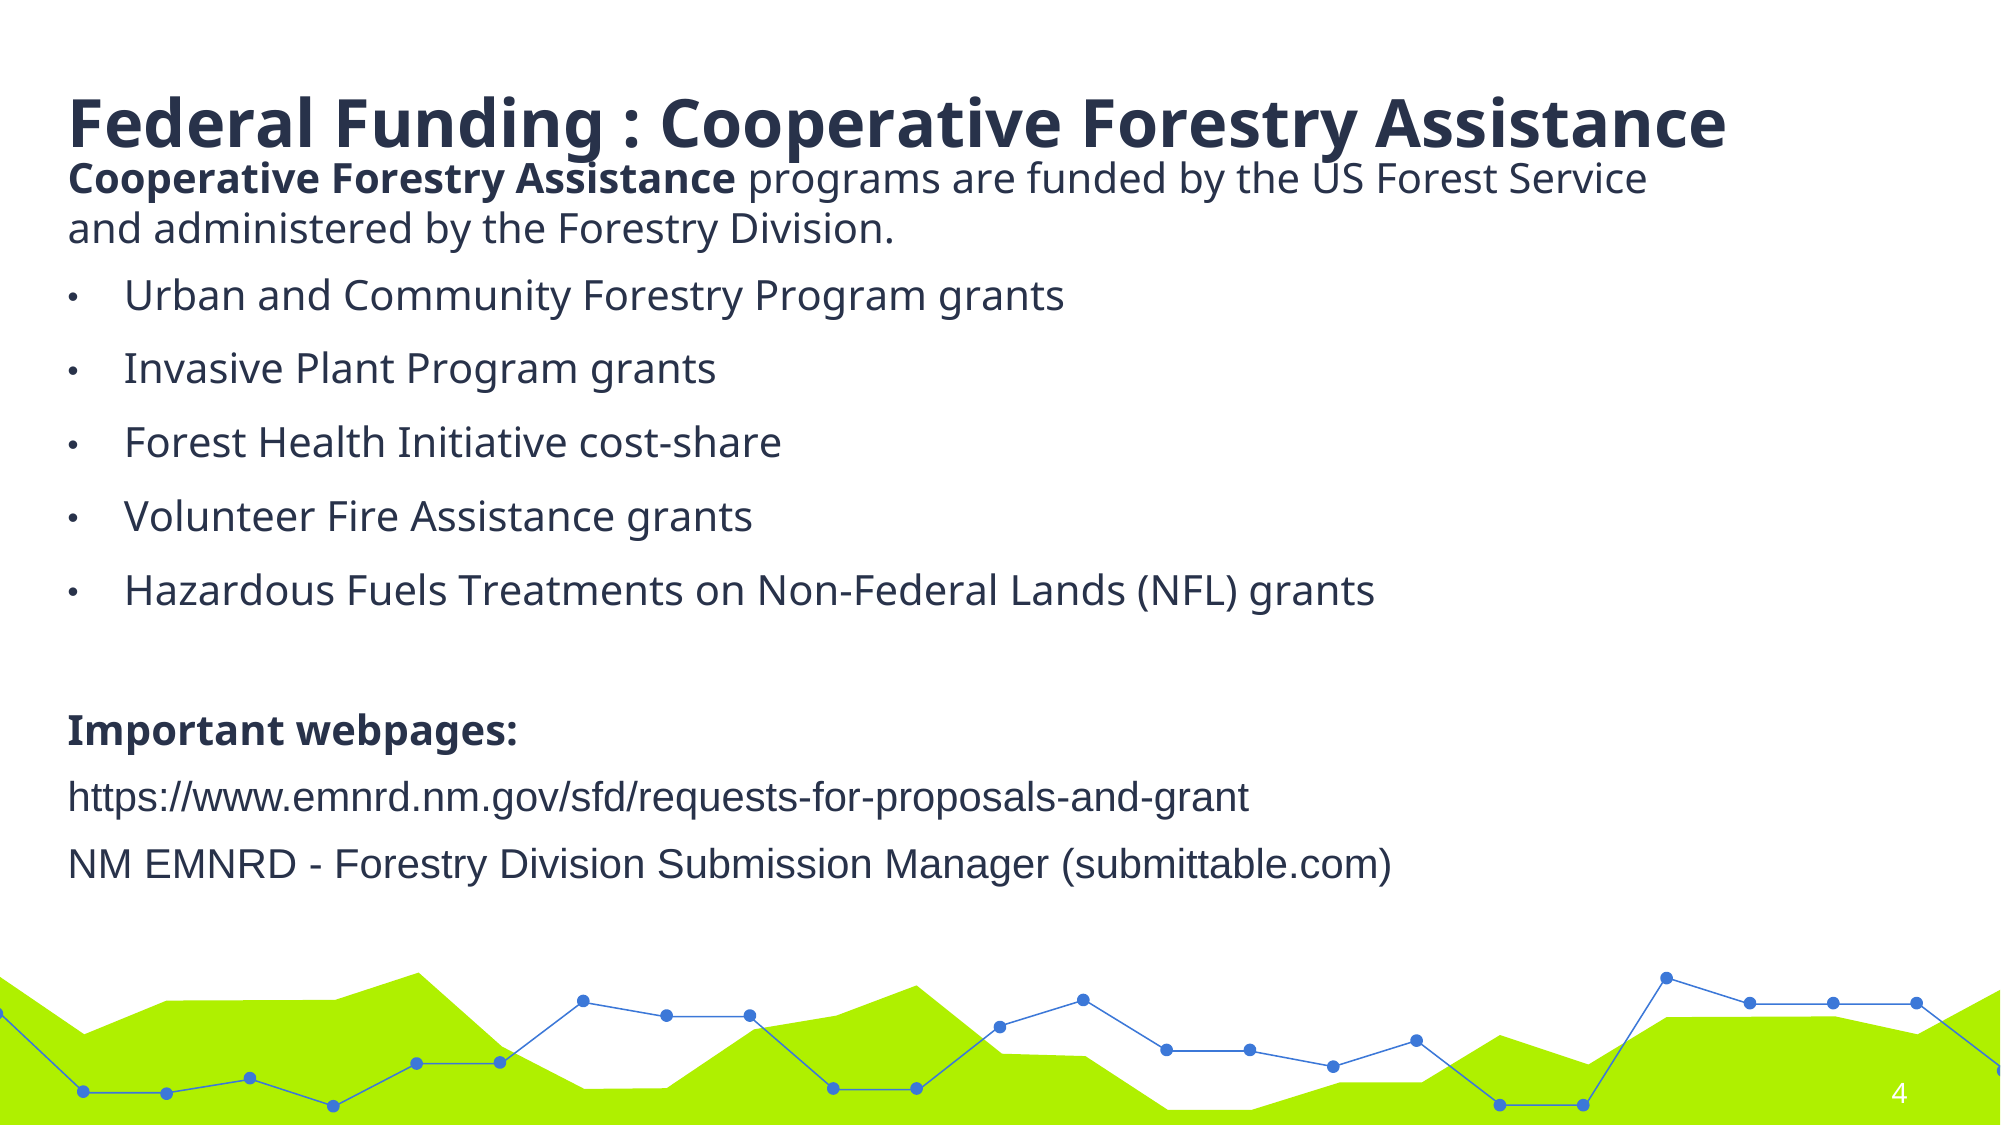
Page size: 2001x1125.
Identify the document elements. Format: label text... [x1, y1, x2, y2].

text_box Cooperative Forestry Assistance programs are funded by the US Forest Service and administered by the Forestry Division. Urban and Community Forestry Program grants Invasive Plant Program grants Forest Health Initiative cost-share Volunteer Fire Assistance grants Hazardous Fuels Treatments on Non-Federal Lands (NFL) grants Important webpages: https://www.emnrd.nm.gov/sfd/requests-for-proposals-and-grant NM EMNRD - Forestry Division Submission Manager (submittable.com) [47, 131, 1740, 843]
slide_number 4 [1871, 1055, 1992, 1125]
title Federal Funding : Cooperative Forestry Assistance [47, 60, 1808, 157]
